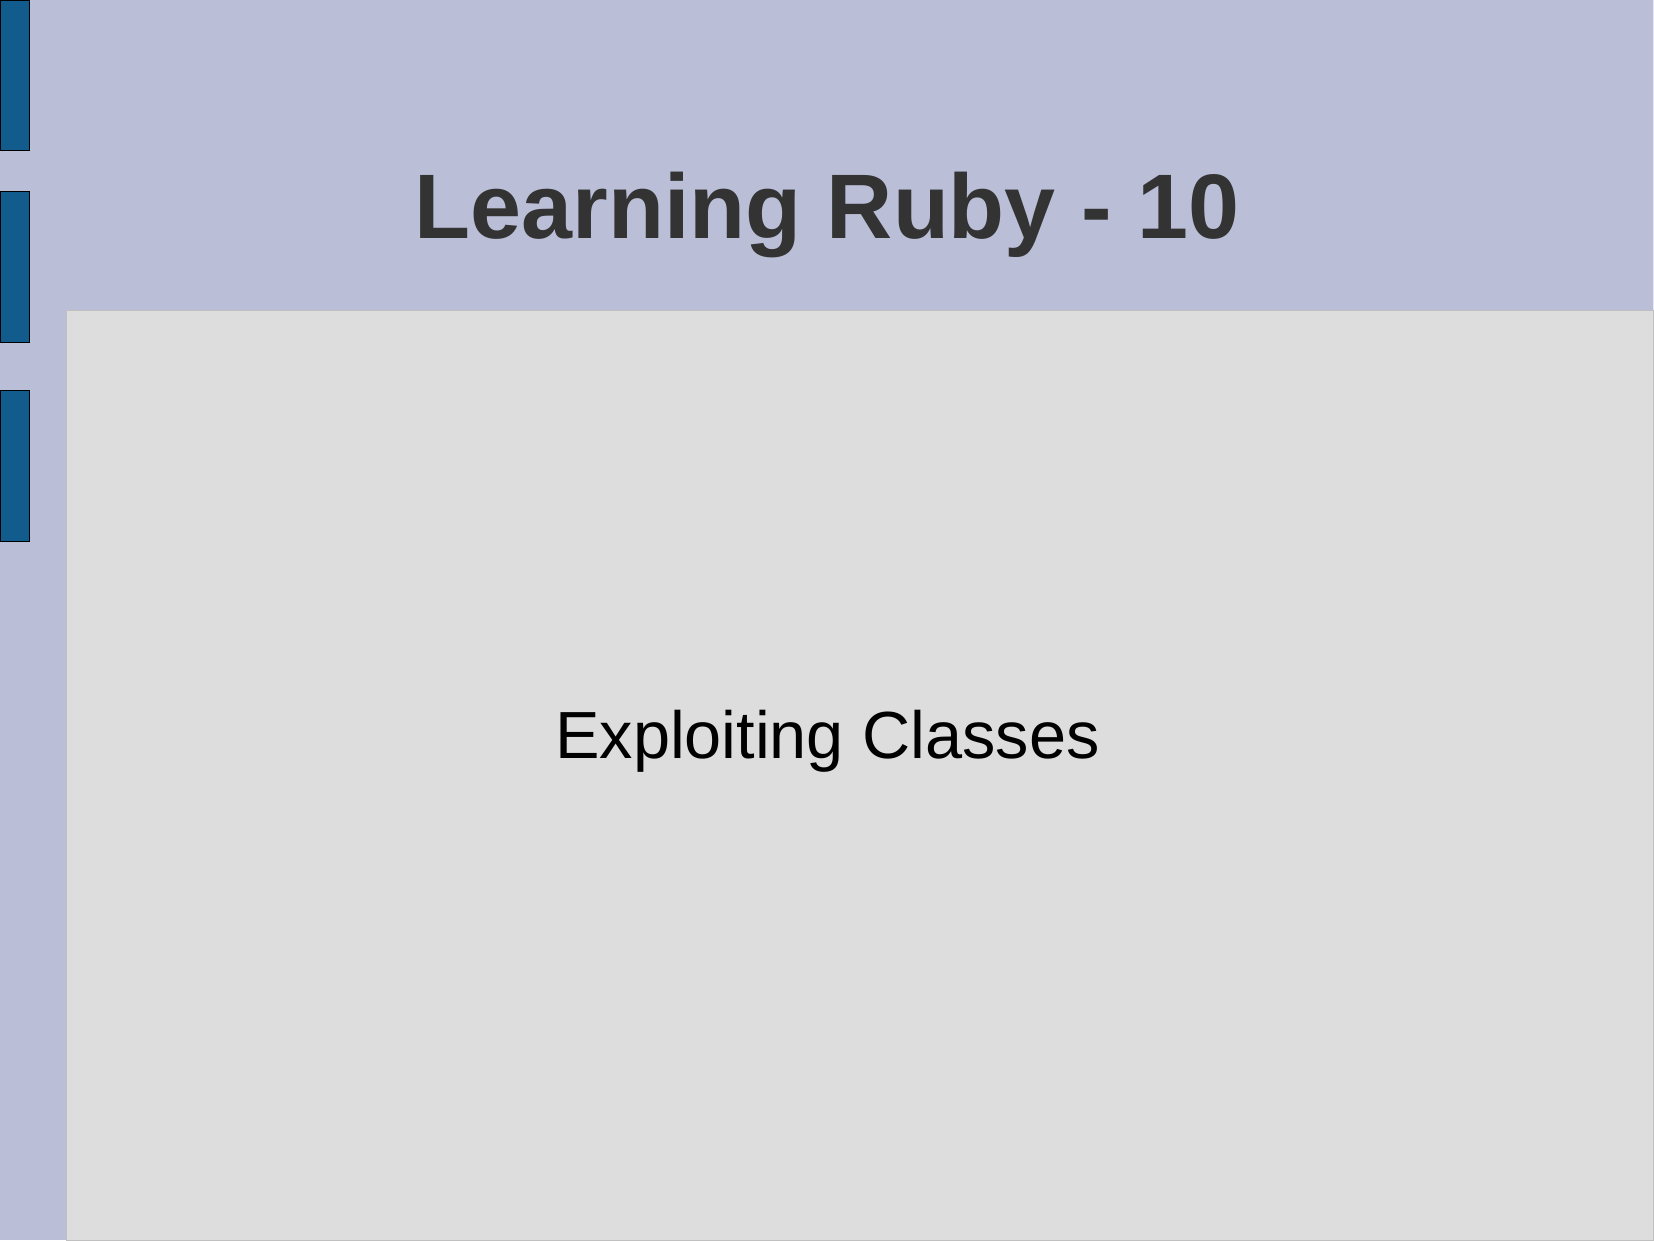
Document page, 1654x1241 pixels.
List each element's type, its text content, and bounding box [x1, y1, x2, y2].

title Learning Ruby - 10 [121, 102, 1534, 311]
subtitle Exploiting Classes [121, 344, 1534, 1127]
